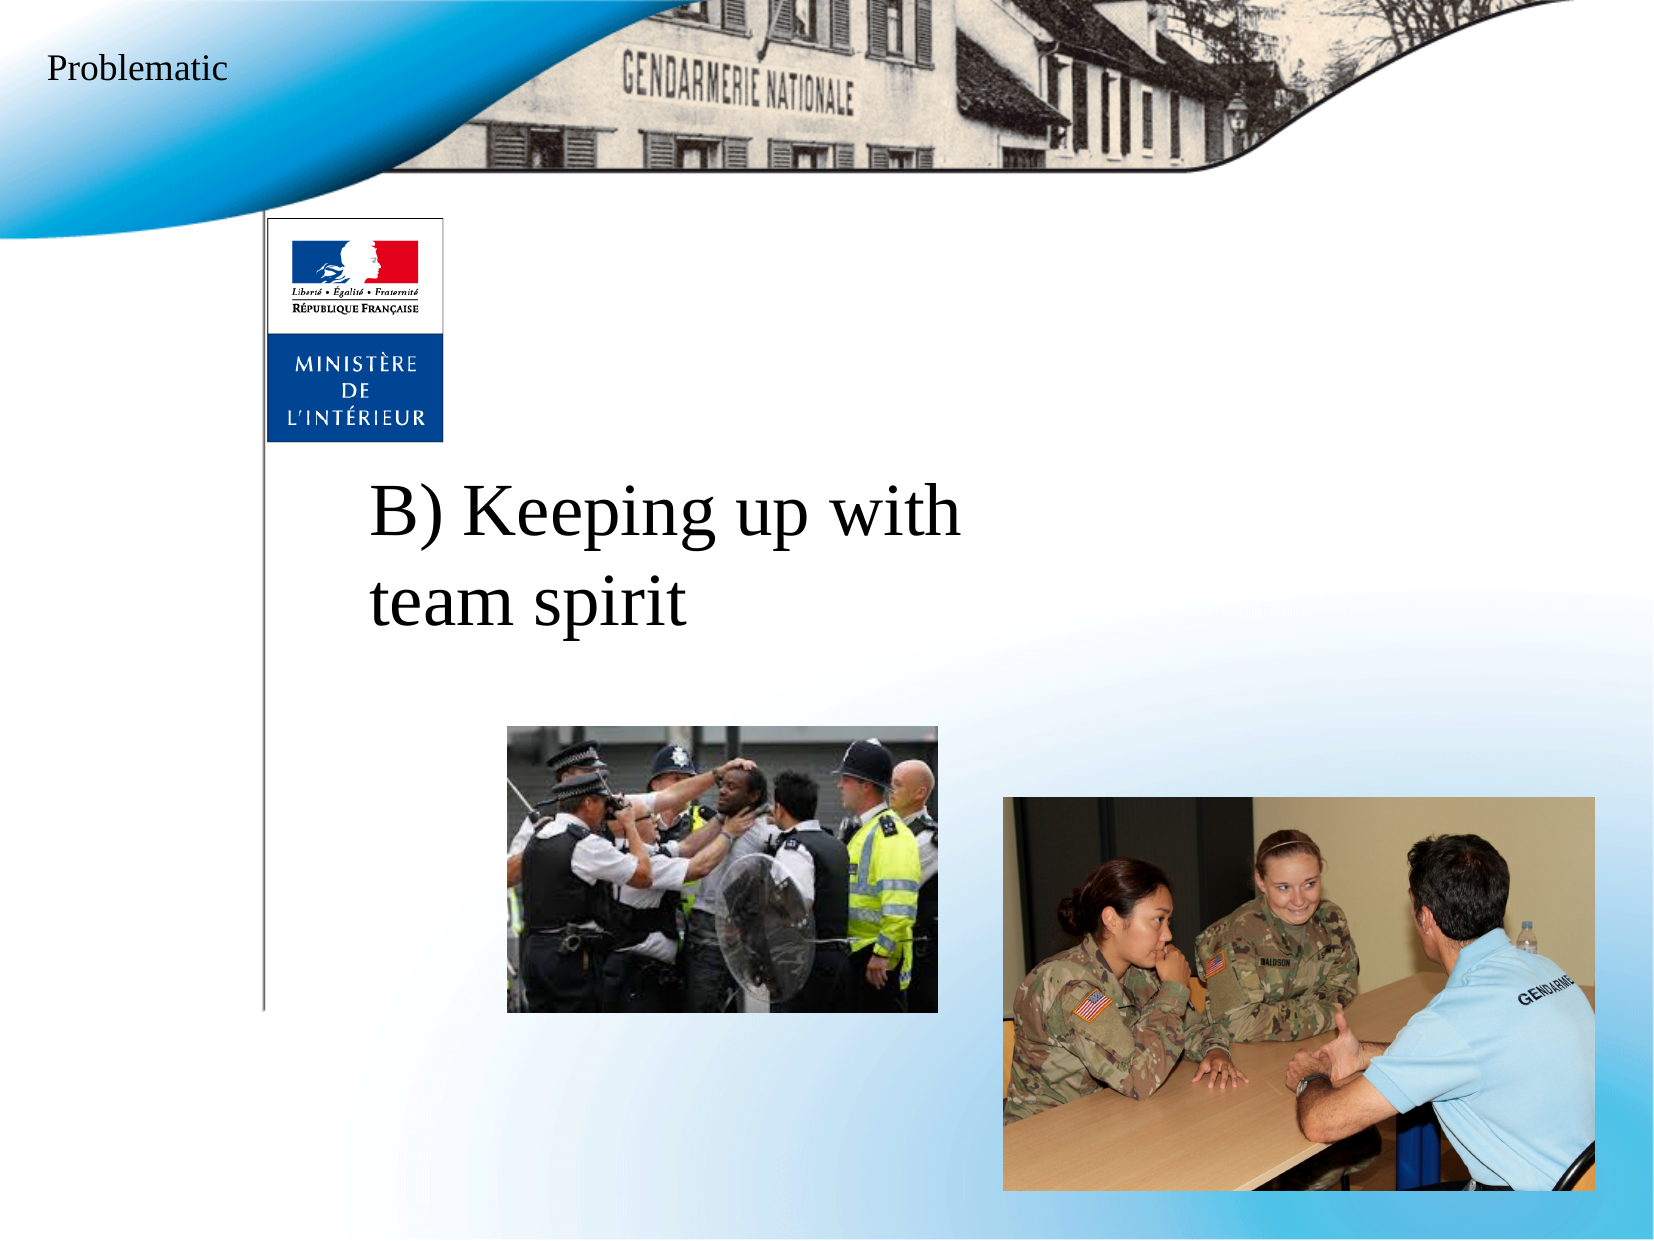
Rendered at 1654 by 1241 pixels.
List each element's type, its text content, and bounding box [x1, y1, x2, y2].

picture [0, 0, 1654, 1241]
text_box Problematic [32, 35, 443, 96]
text_box B) Keeping up with team spirit [354, 453, 1004, 739]
